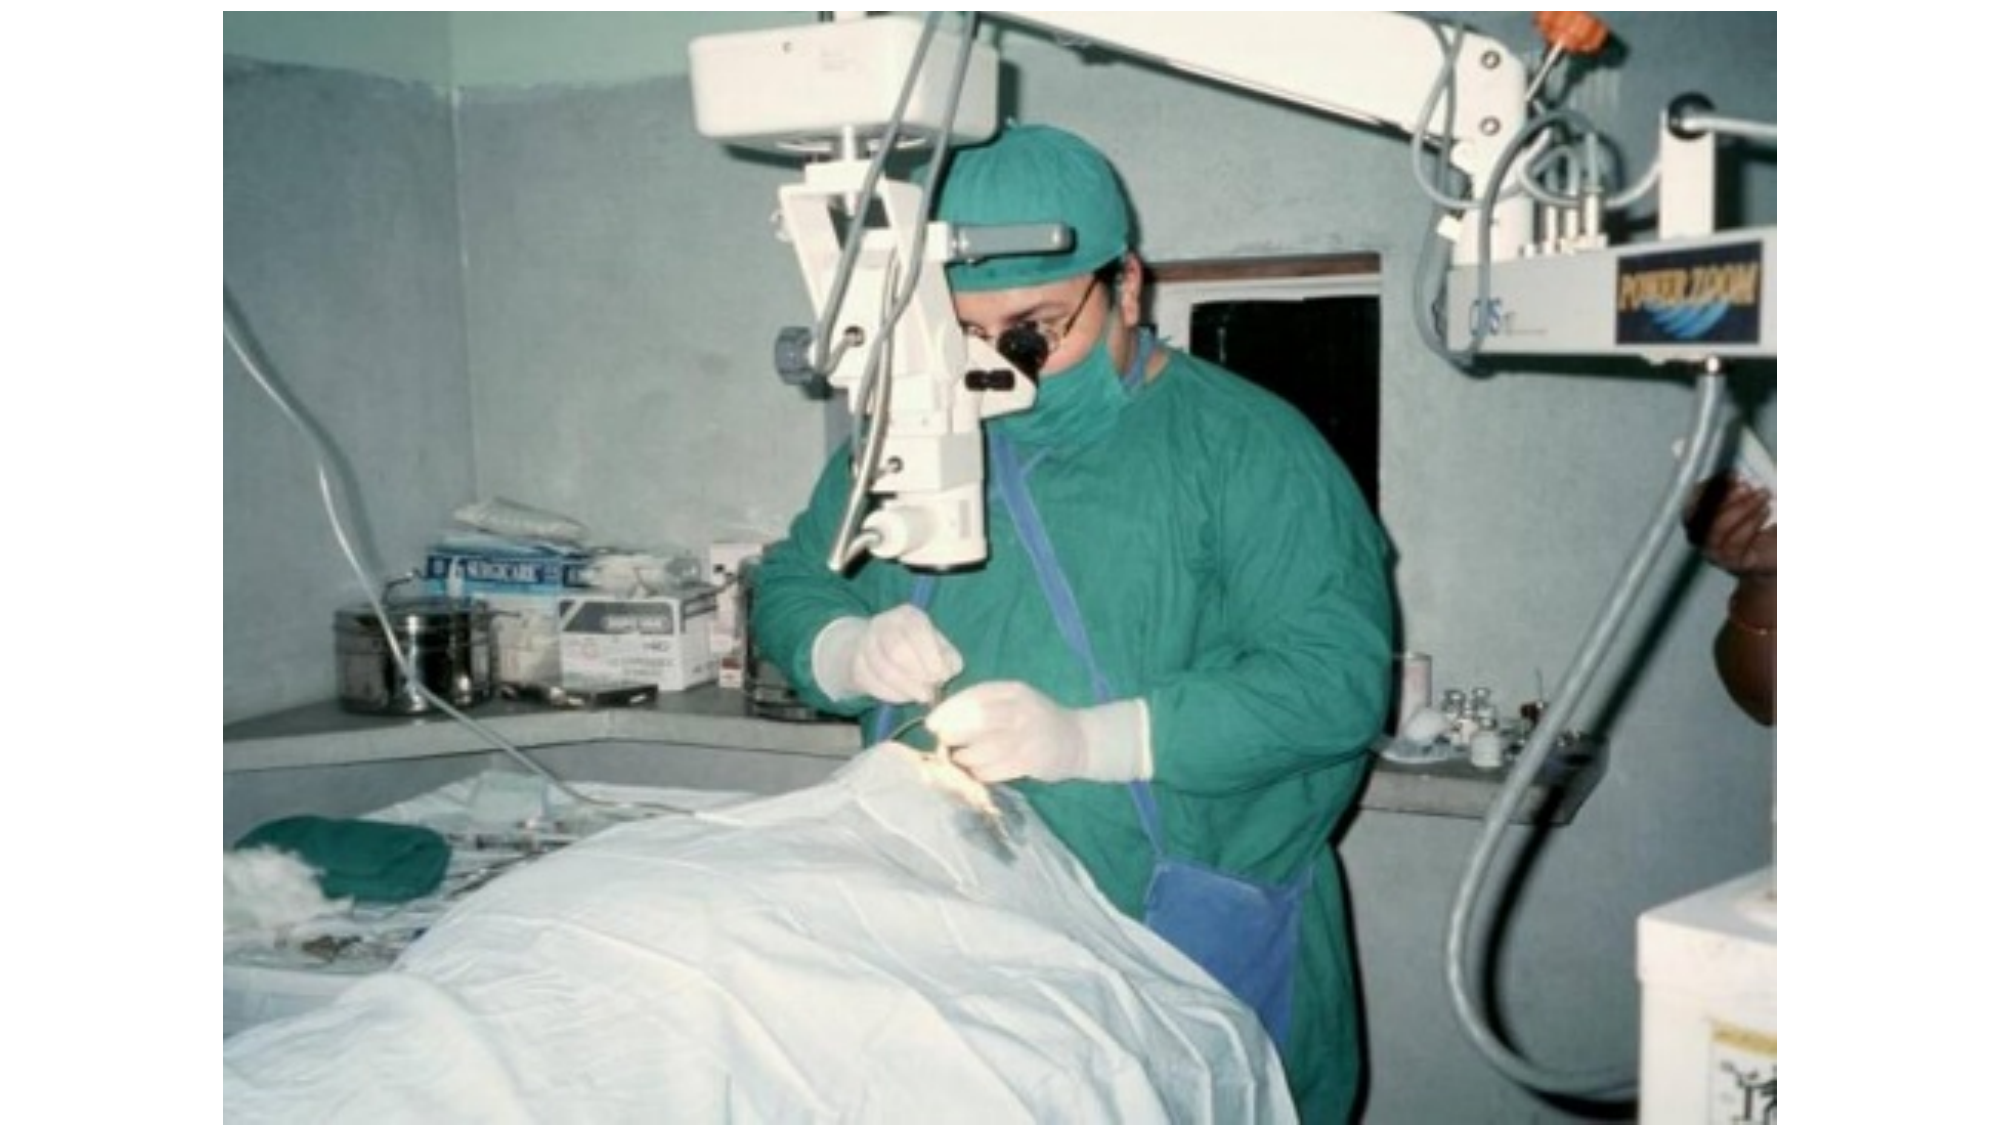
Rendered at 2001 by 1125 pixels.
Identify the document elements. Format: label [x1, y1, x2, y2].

picture [223, 11, 1777, 1125]
